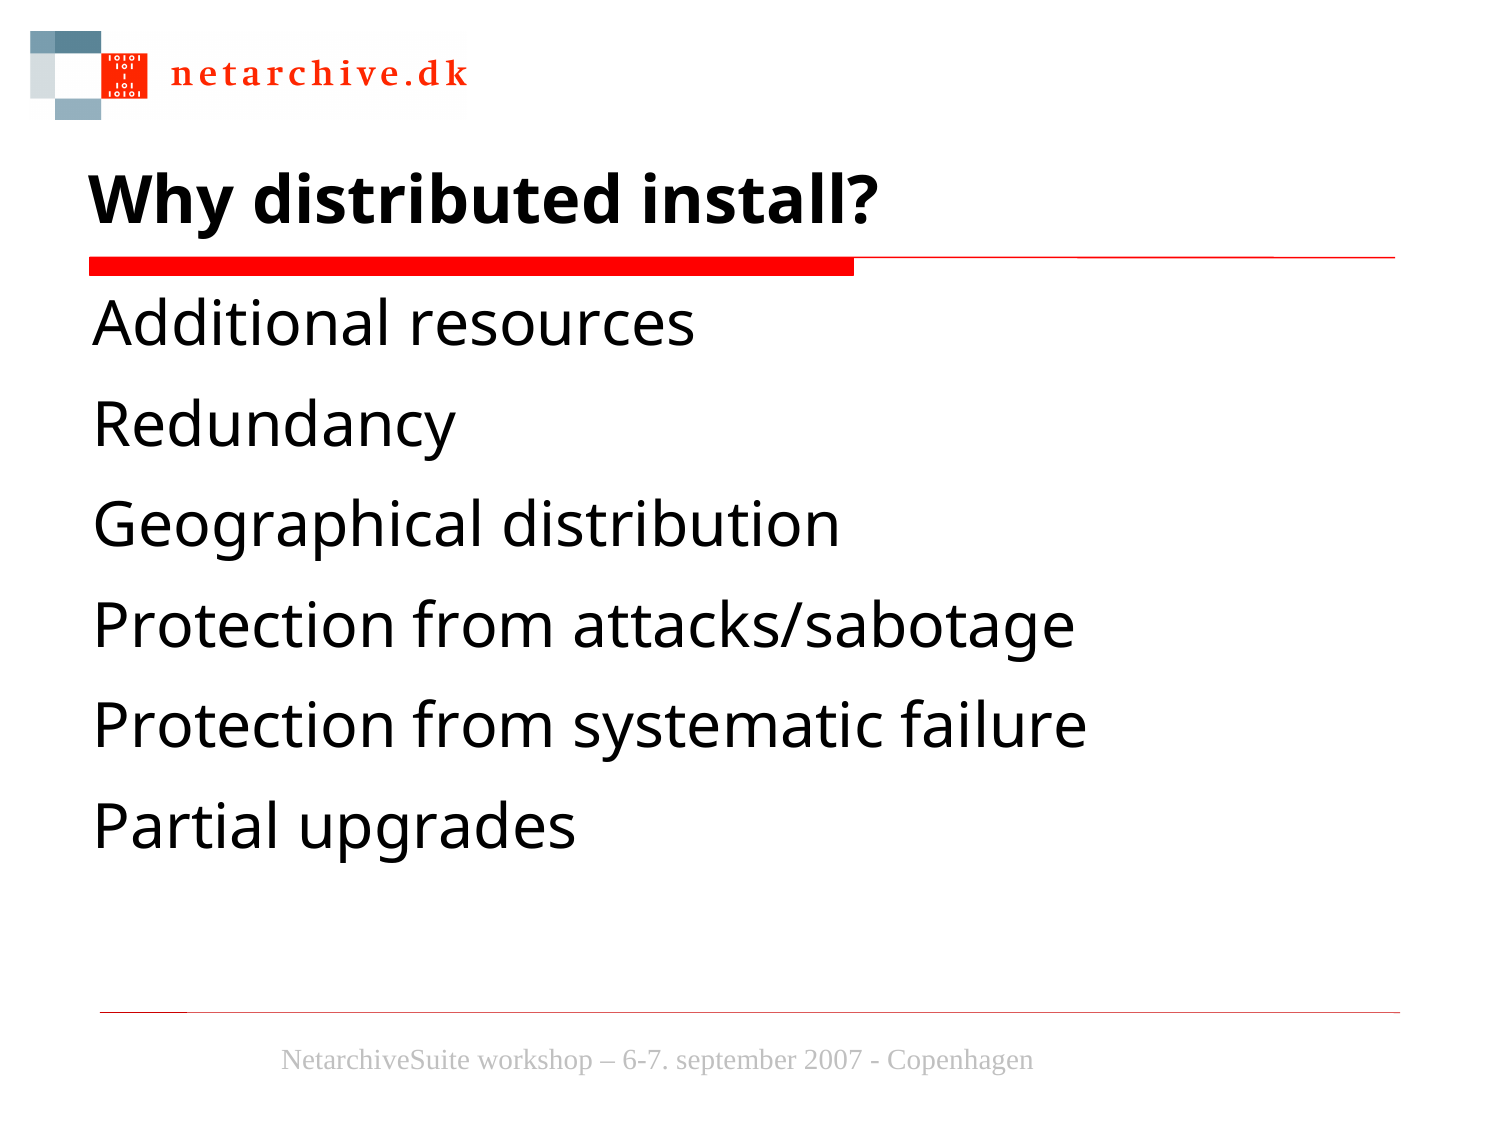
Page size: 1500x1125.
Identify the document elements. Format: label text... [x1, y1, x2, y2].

list Additional resources Redundancy Geographical distribution Protection from attacks/sabotage Protection from systematic failure Partial upgrades [92, 278, 1406, 988]
picture [29, 31, 467, 120]
title Why distributed install? [88, 144, 1401, 251]
